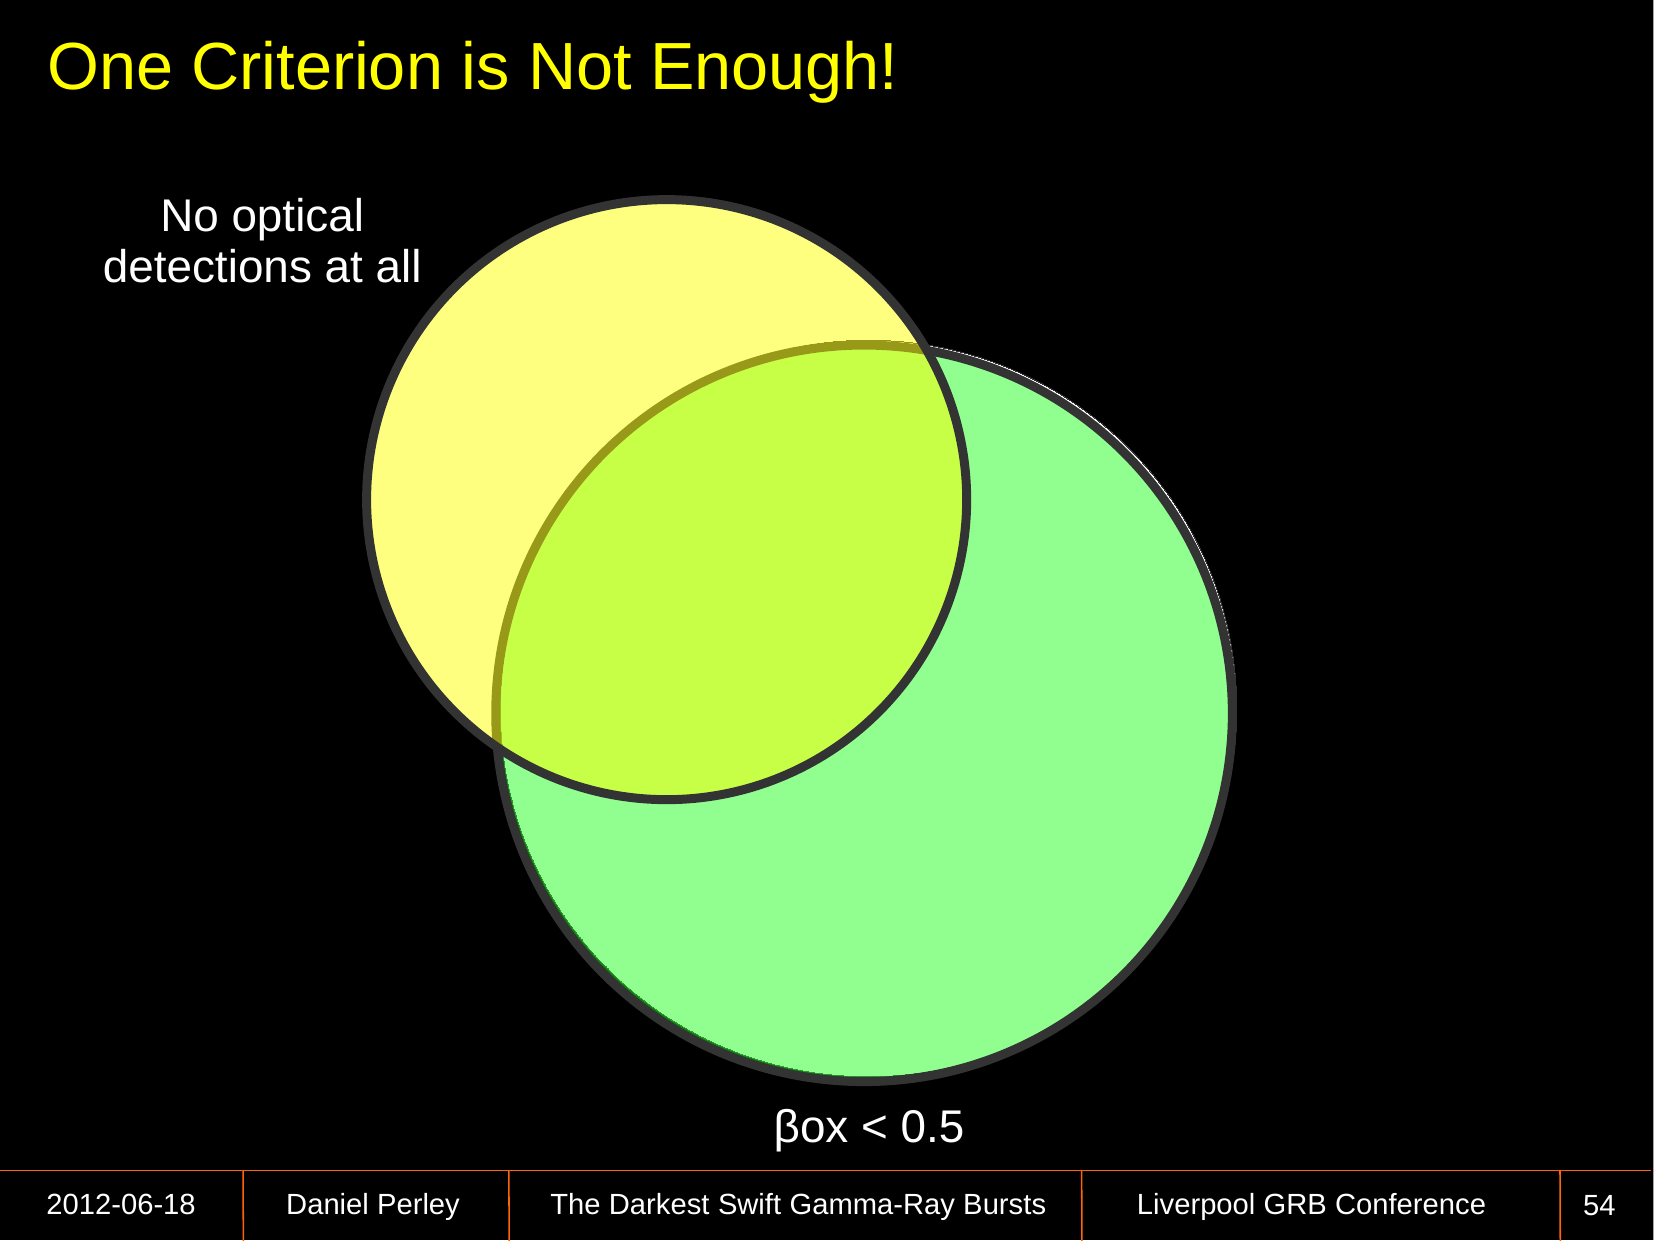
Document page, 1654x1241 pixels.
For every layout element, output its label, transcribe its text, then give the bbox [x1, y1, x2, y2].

title One Criterion is Not Enough! [47, 25, 1564, 107]
text_box [366, 199, 1237, 1082]
text_box βox < 0.5 [700, 1088, 1038, 1165]
text_box No optical detections at all [75, 177, 451, 305]
